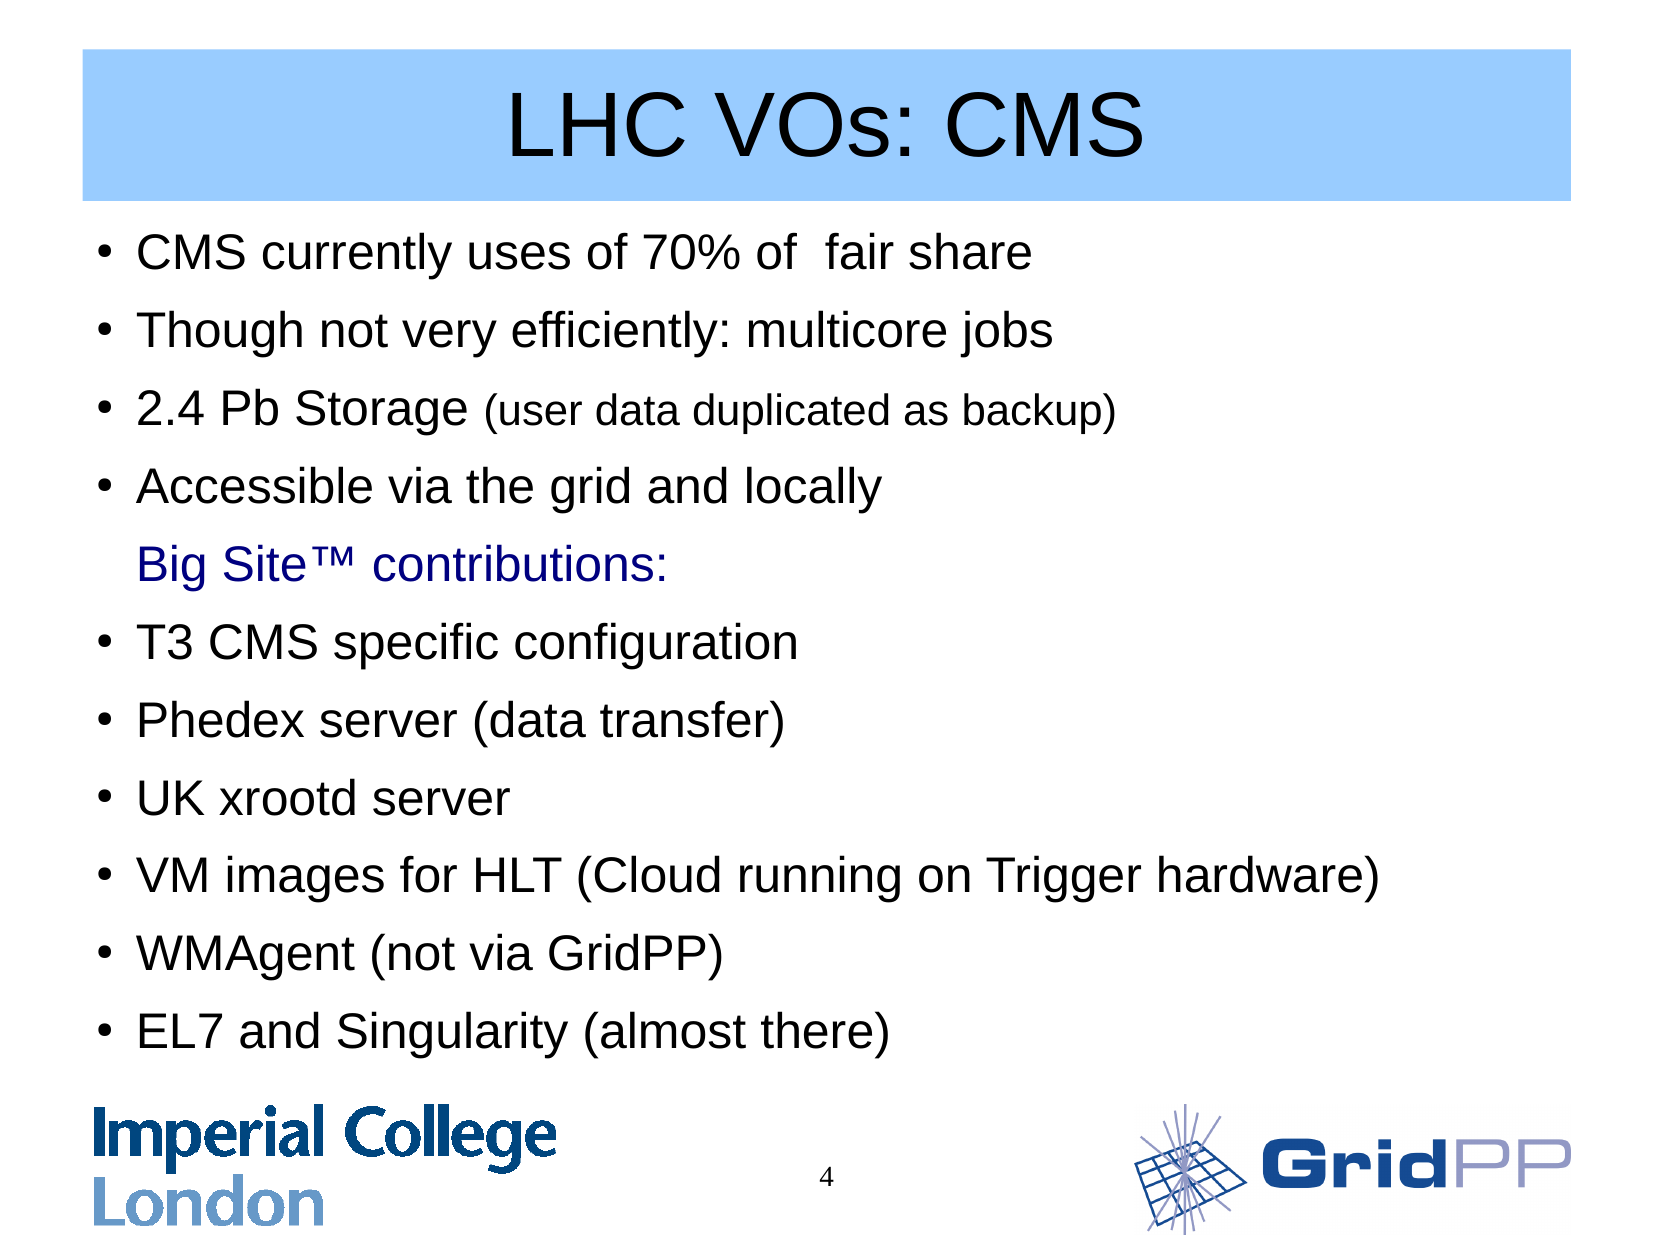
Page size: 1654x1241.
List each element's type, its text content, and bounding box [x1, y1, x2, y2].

list CMS currently uses of 70% of fair share Though not very efficiently: multicore jobs 2.4 Pb Storage (user data duplicated as backup) Accessible via the grid and locally Big Site™ contributions: T3 CMS specific configuration Phedex server (data transfer) UK xrootd server VM images for HLT (Cloud running on Trigger hardware) WMAgent (not via GridPP) EL7 and Singularity (almost there) [82, 224, 1571, 1063]
picture [94, 1104, 556, 1226]
picture [1134, 1104, 1571, 1235]
title LHC VOs: CMS [82, 49, 1571, 201]
